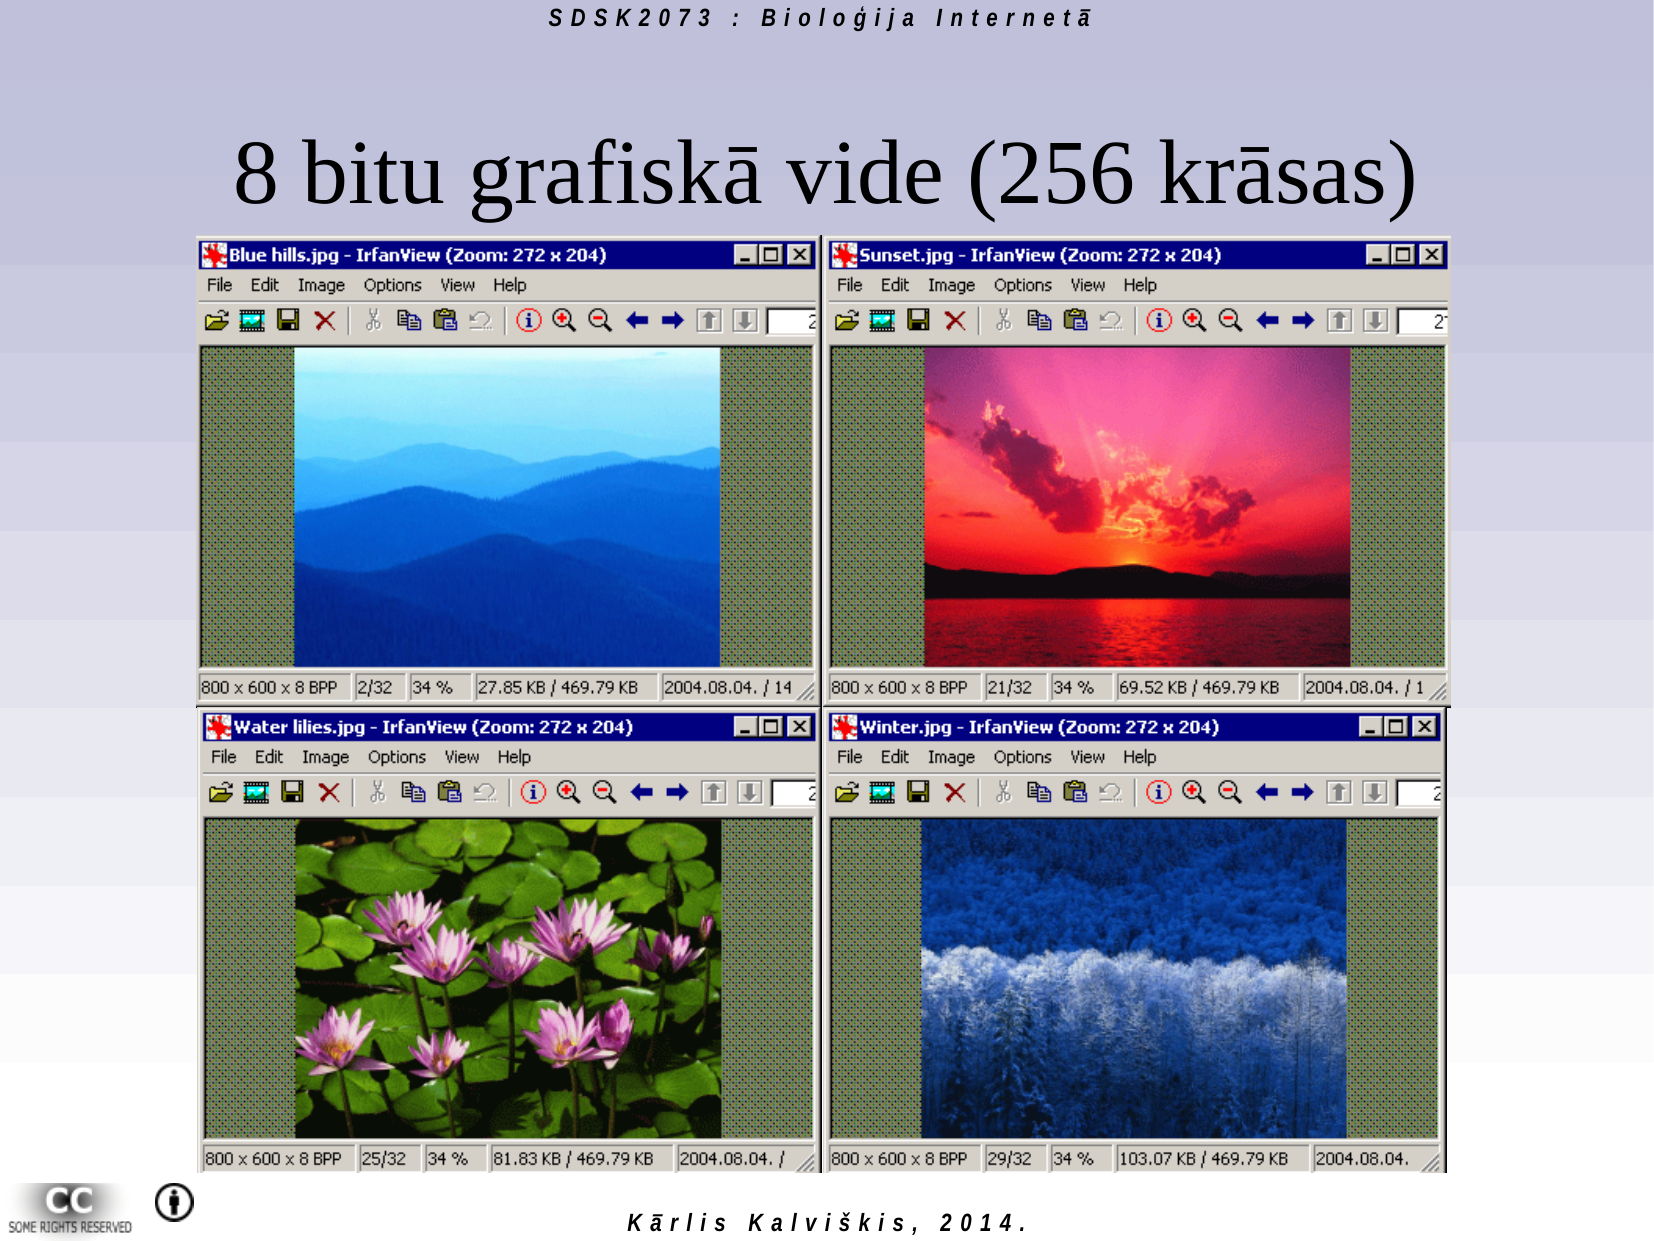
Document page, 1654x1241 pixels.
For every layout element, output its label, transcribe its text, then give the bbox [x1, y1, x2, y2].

picture [0, 0, 1654, 1241]
title 8 bitu grafiskā vide (256 krāsas) [29, 49, 1625, 296]
